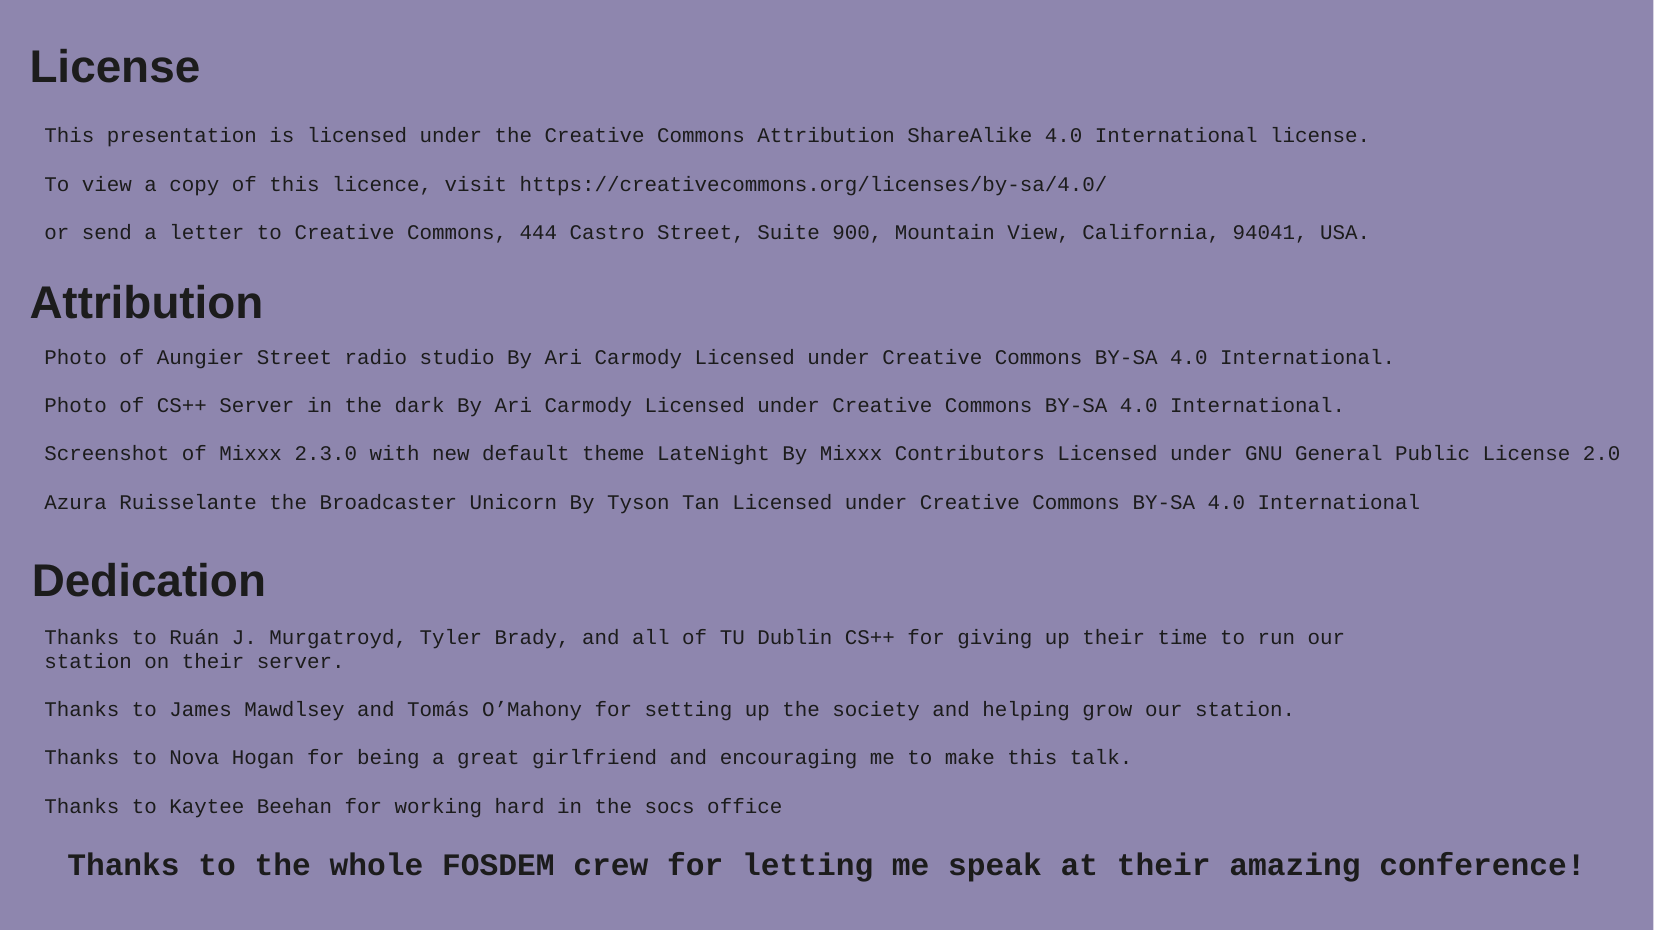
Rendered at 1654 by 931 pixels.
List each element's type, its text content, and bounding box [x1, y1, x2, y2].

text_box Thanks to Ruán J. Murgatroyd, Tyler Brady, and all of TU Dublin CS++ for giving up their time to run our station on their server. Thanks to James Mawdlsey and Tomás O’Mahony for setting up the society and helping grow our station. Thanks to Nova Hogan for being a great girlfriend and encouraging me to make this talk. Thanks to Kaytee Beehan for working hard in the socs office [29, 620, 1418, 827]
title Attribution [29, 265, 1123, 339]
text_box Photo of Aungier Street radio studio By Ari Carmody Licensed under Creative Commons BY-SA 4.0 International. Photo of CS++ Server in the dark By Ari Carmody Licensed under Creative Commons BY-SA 4.0 International. Screenshot of Mixxx 2.3.0 with new default theme LateNight By Mixxx Contributors Licensed under GNU General Public License 2.0 Azura Ruisselante the Broadcaster Unicorn By Tyson Tan Licensed under Creative Commons BY-SA 4.0 International [29, 339, 1654, 532]
text_box This presentation is licensed under the Creative Commons Attribution ShareAlike 4.0 International license. To view a copy of this licence, visit https://creativecommons.org/licenses/by-sa/4.0/ or send a letter to Creative Commons, 444 Castro Street, Suite 900, Mountain View, California, 94041, USA. [29, 118, 1418, 266]
title Dedication [31, 543, 1125, 618]
title License [29, 29, 1123, 104]
text_box Thanks to the whole FOSDEM crew for letting me speak at their amazing conference! [29, 841, 1625, 931]
